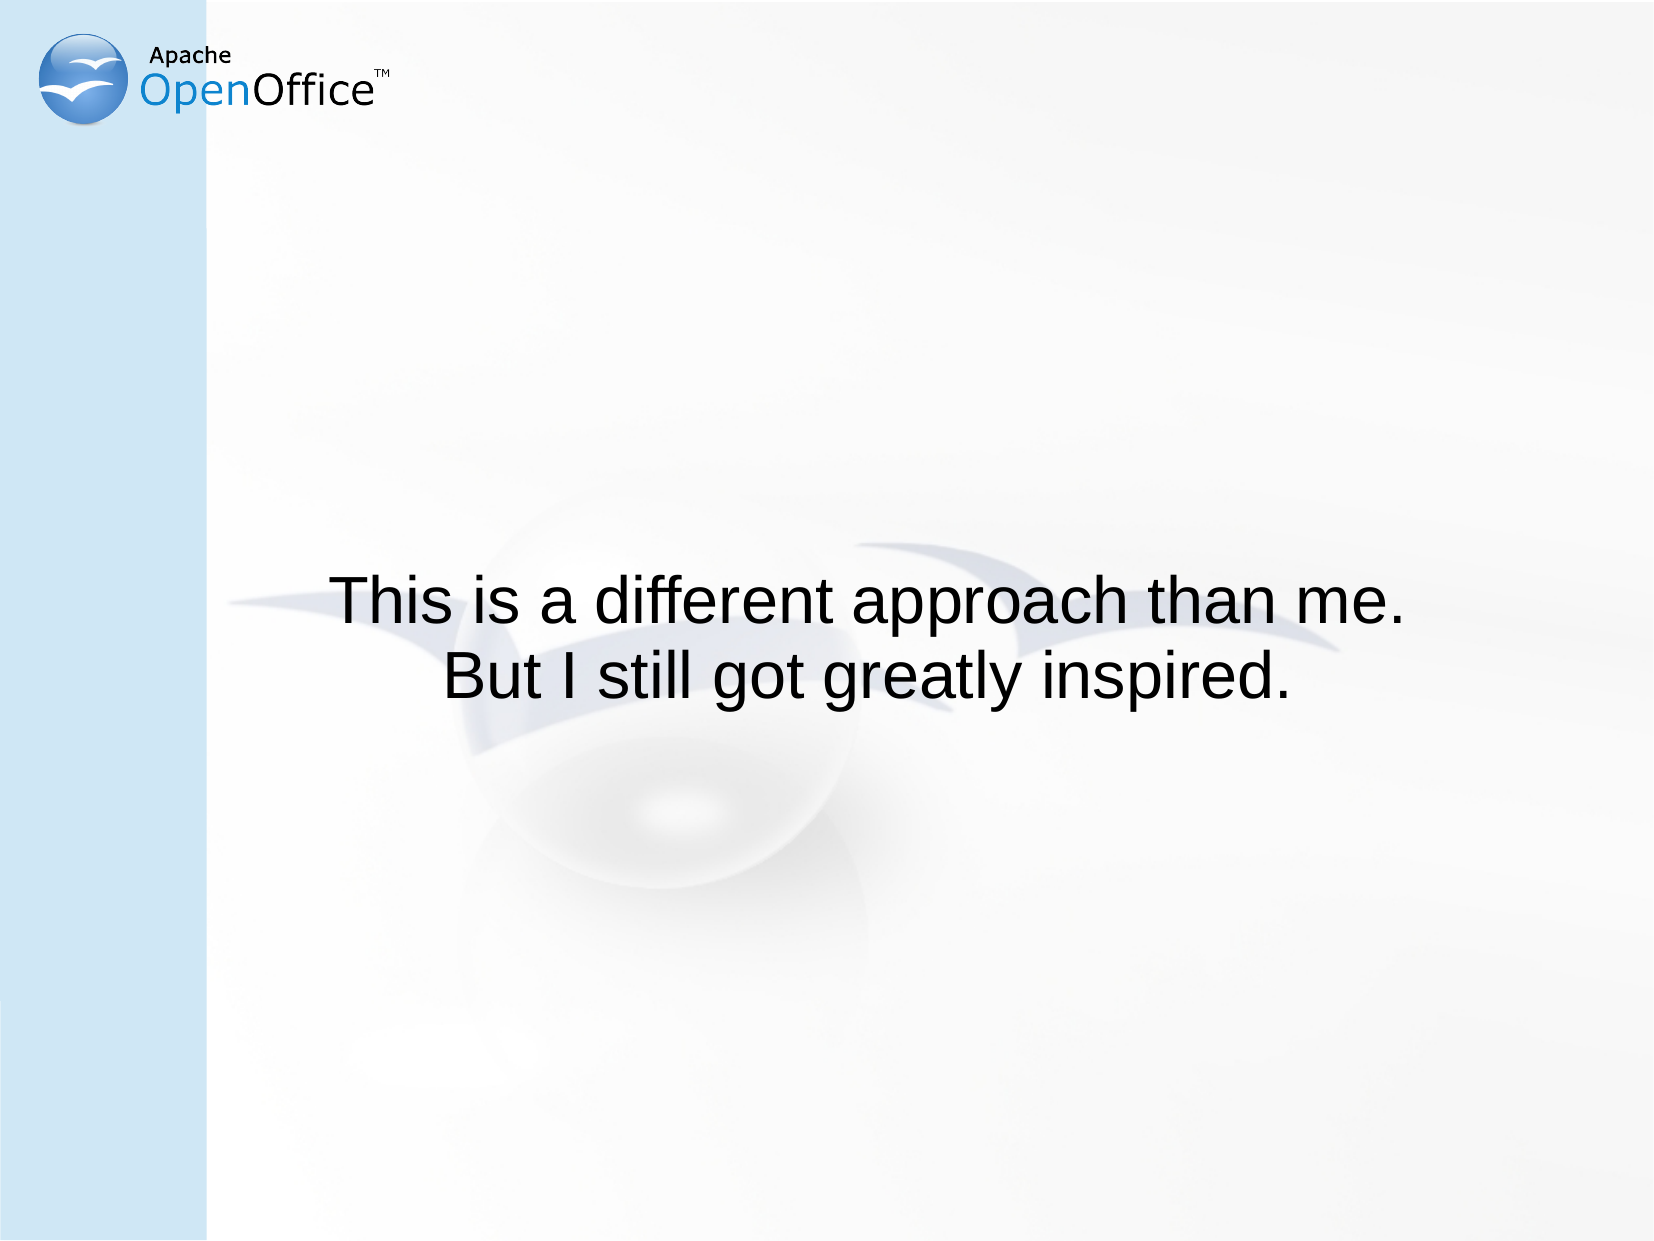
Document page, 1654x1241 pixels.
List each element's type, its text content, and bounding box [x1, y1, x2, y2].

subtitle This is a different approach than me. But I still got greatly inspired. [165, 108, 1571, 1168]
picture [35, 2, 1654, 1241]
